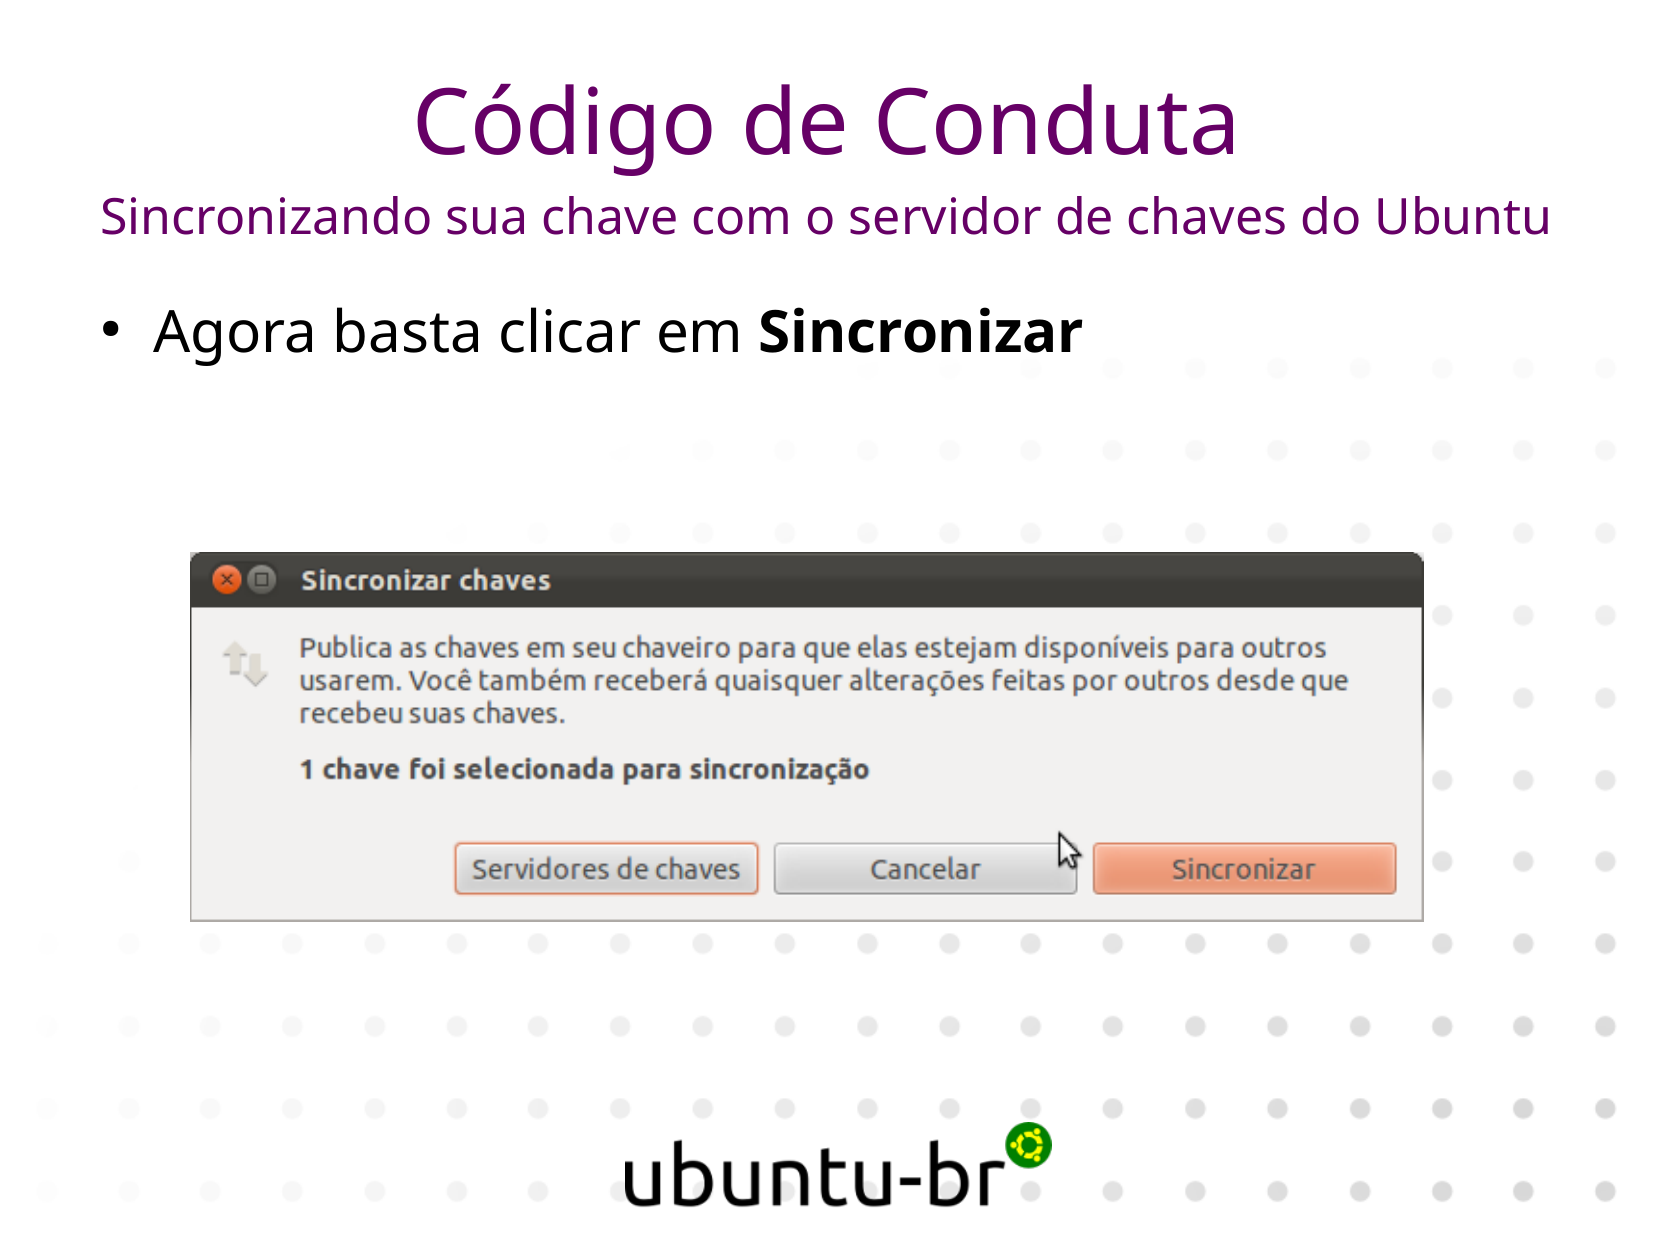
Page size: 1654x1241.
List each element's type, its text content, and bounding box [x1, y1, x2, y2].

title Código de Conduta Sincronizando sua chave com o servidor de chaves do Ubuntu [82, 49, 1571, 257]
list Agora basta clicar em Sincronizar [82, 290, 1571, 721]
picture [0, 0, 1654, 1241]
